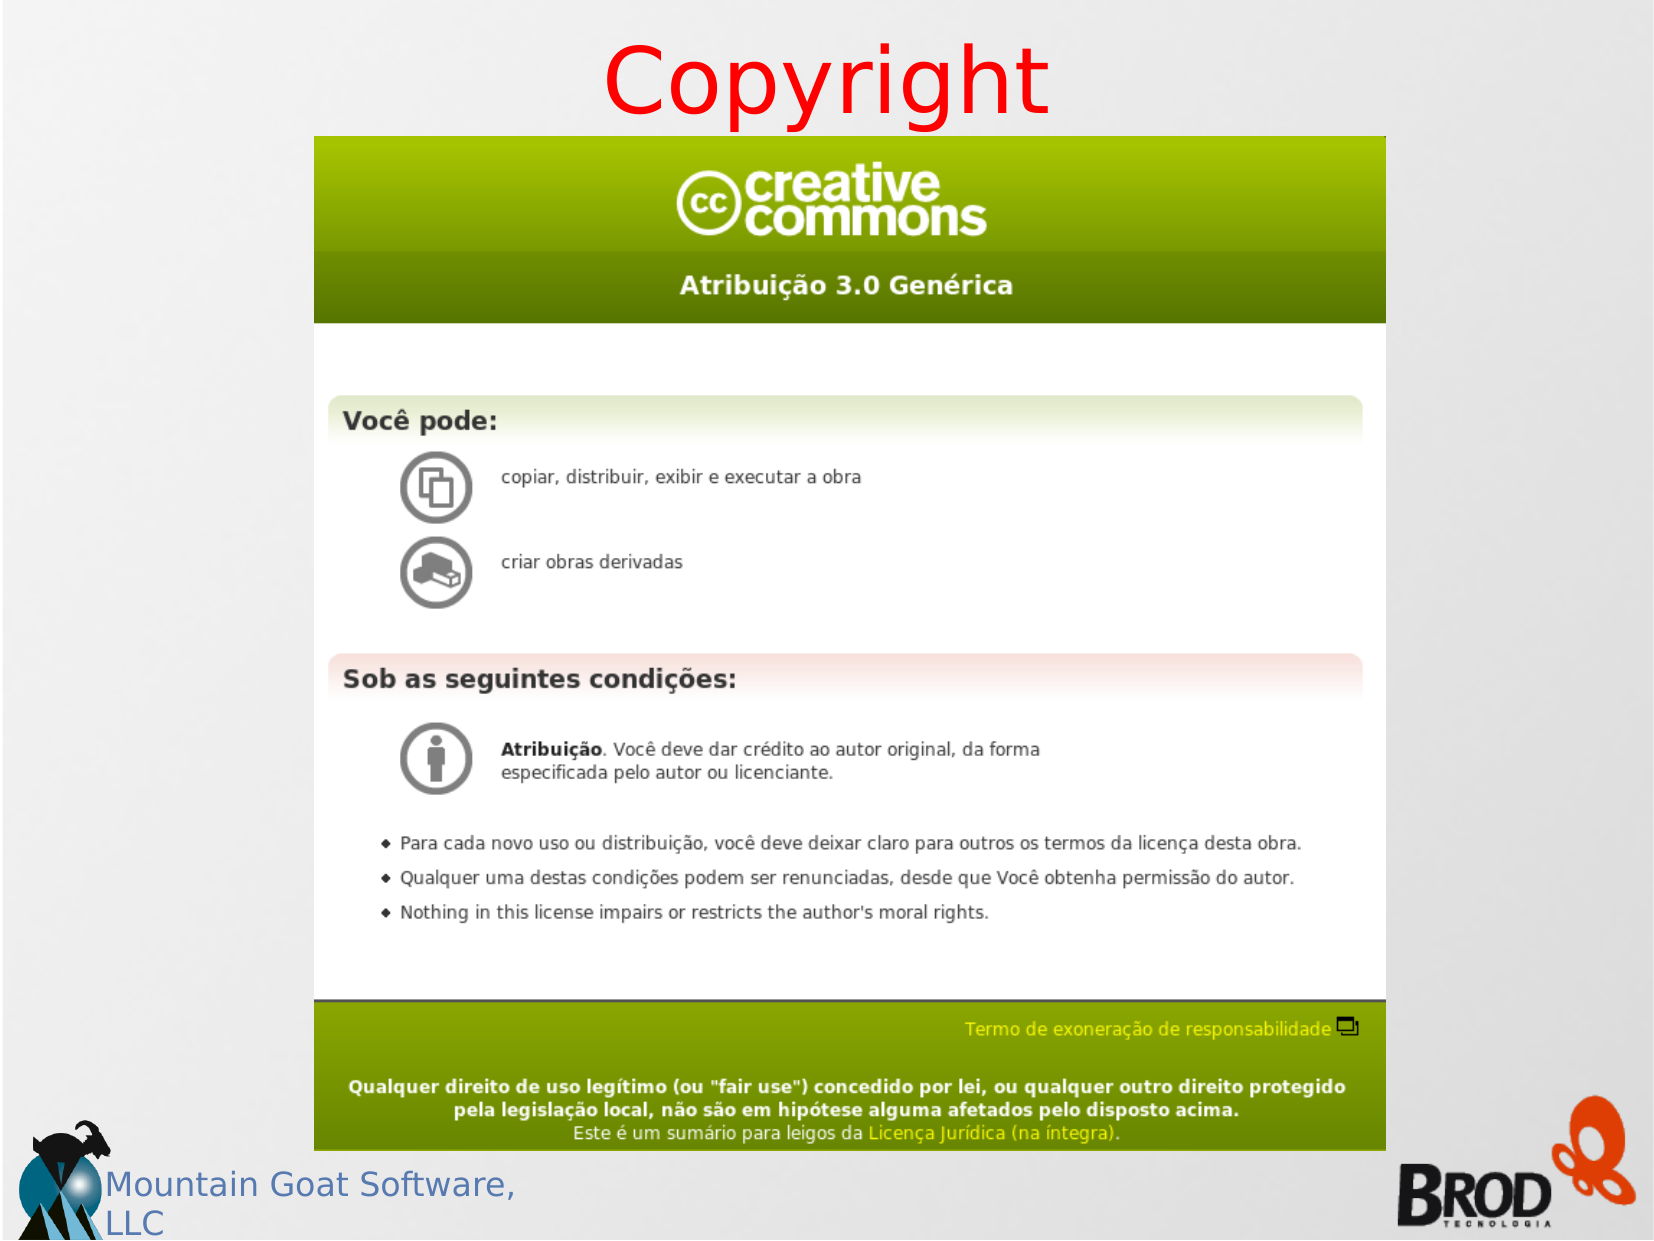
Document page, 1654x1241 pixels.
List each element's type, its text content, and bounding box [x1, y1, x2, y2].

picture [2, 0, 1654, 1241]
title Copyright [82, 28, 1571, 136]
